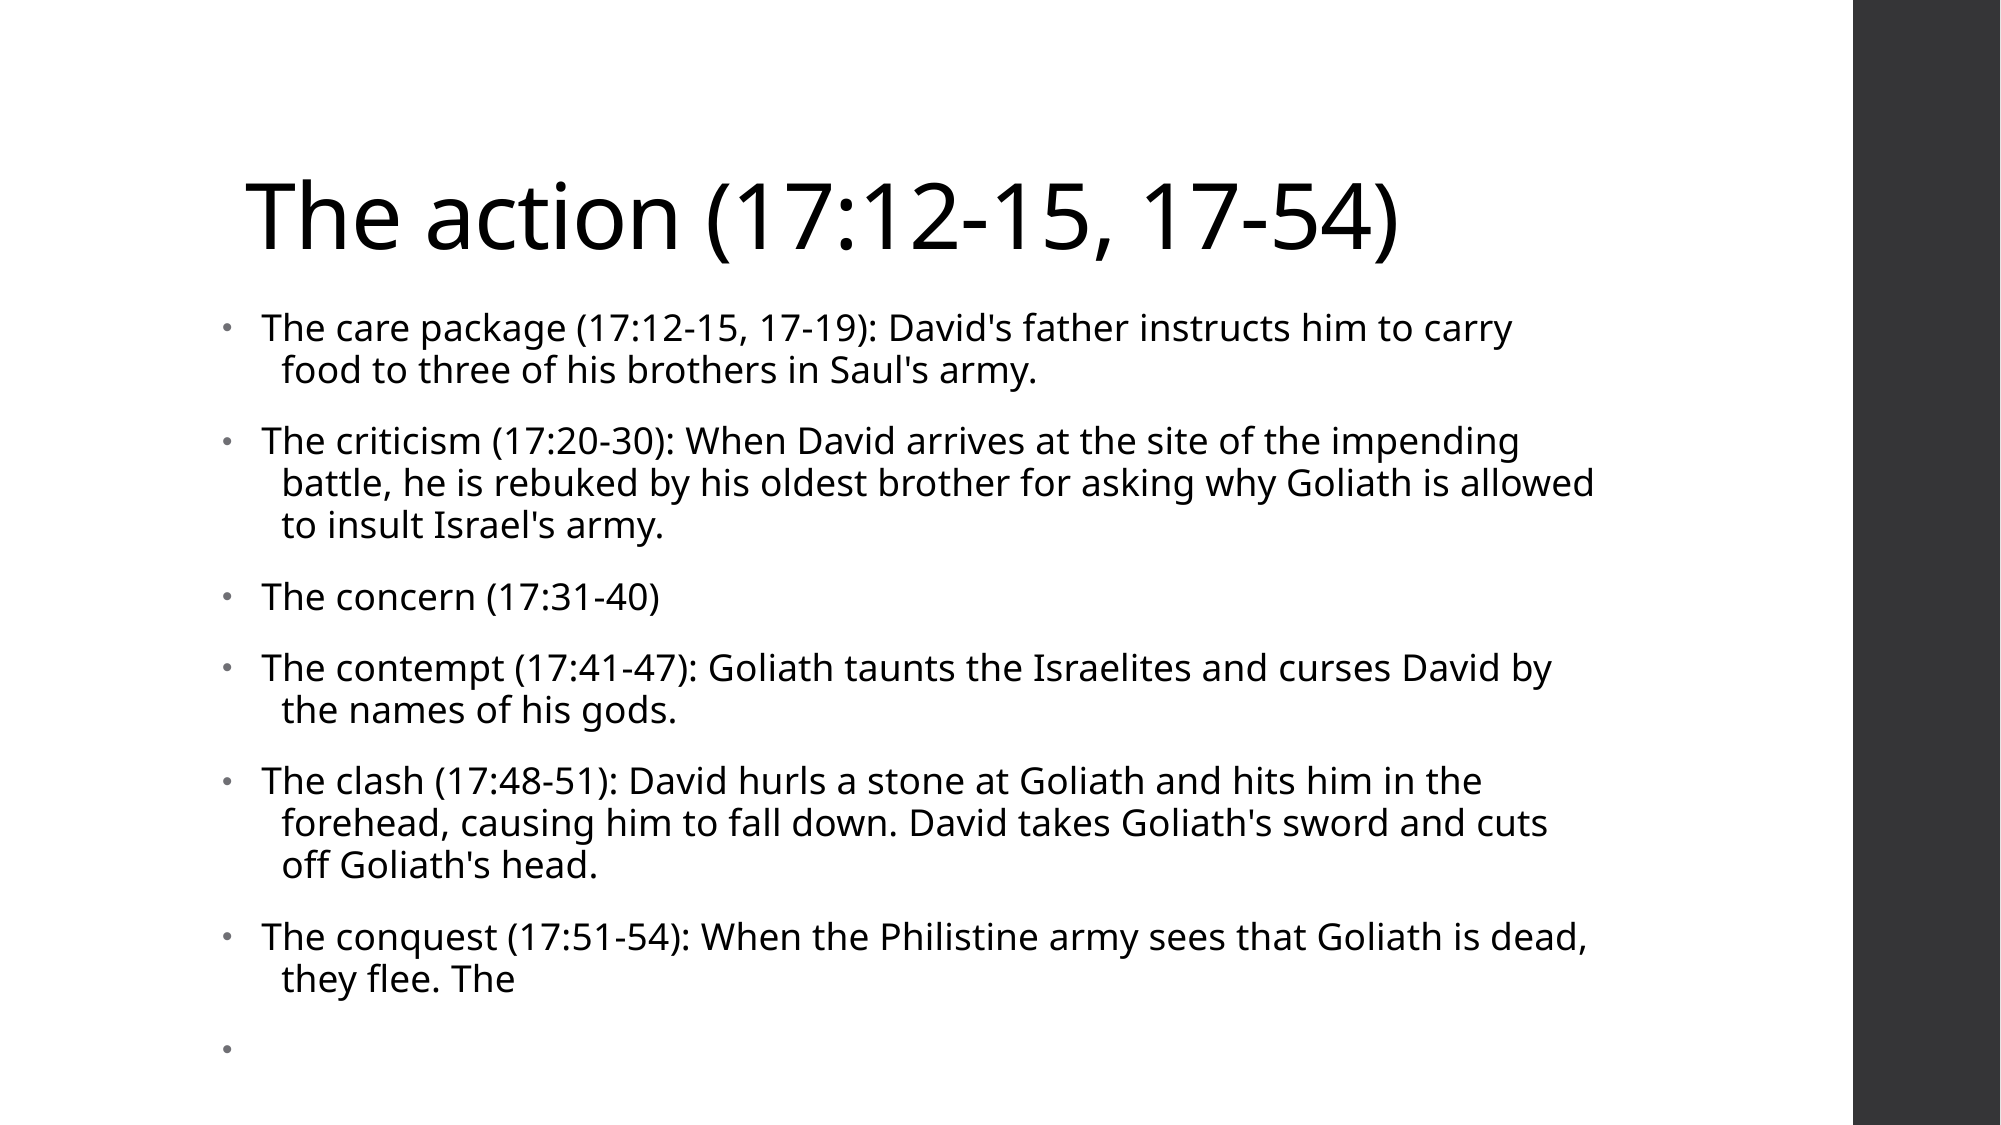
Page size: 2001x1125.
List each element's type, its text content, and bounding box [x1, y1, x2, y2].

list The care package (17:12-15, 17-19): David's father instructs him to carry food to three of his brothers in Saul's army. The criticism (17:20-30): When David arrives at the site of the impending battle, he is rebuked by his oldest brother for asking why Goliath is allowed to insult Israel's army. The concern (17:31-40) The contempt (17:41-47): Goliath taunts the Israelites and curses David by the names of his gods. The clash (17:48-51): David hurls a stone at Goliath and hits him in the forehead, causing him to fall down. David takes Goliath's sword and cuts off Goliath's head. The conquest (17:51-54): When the Philistine army sees that Goliath is dead, they flee. The [206, 299, 1617, 1014]
title The action (17:12-15, 17-54) [206, 60, 1797, 278]
